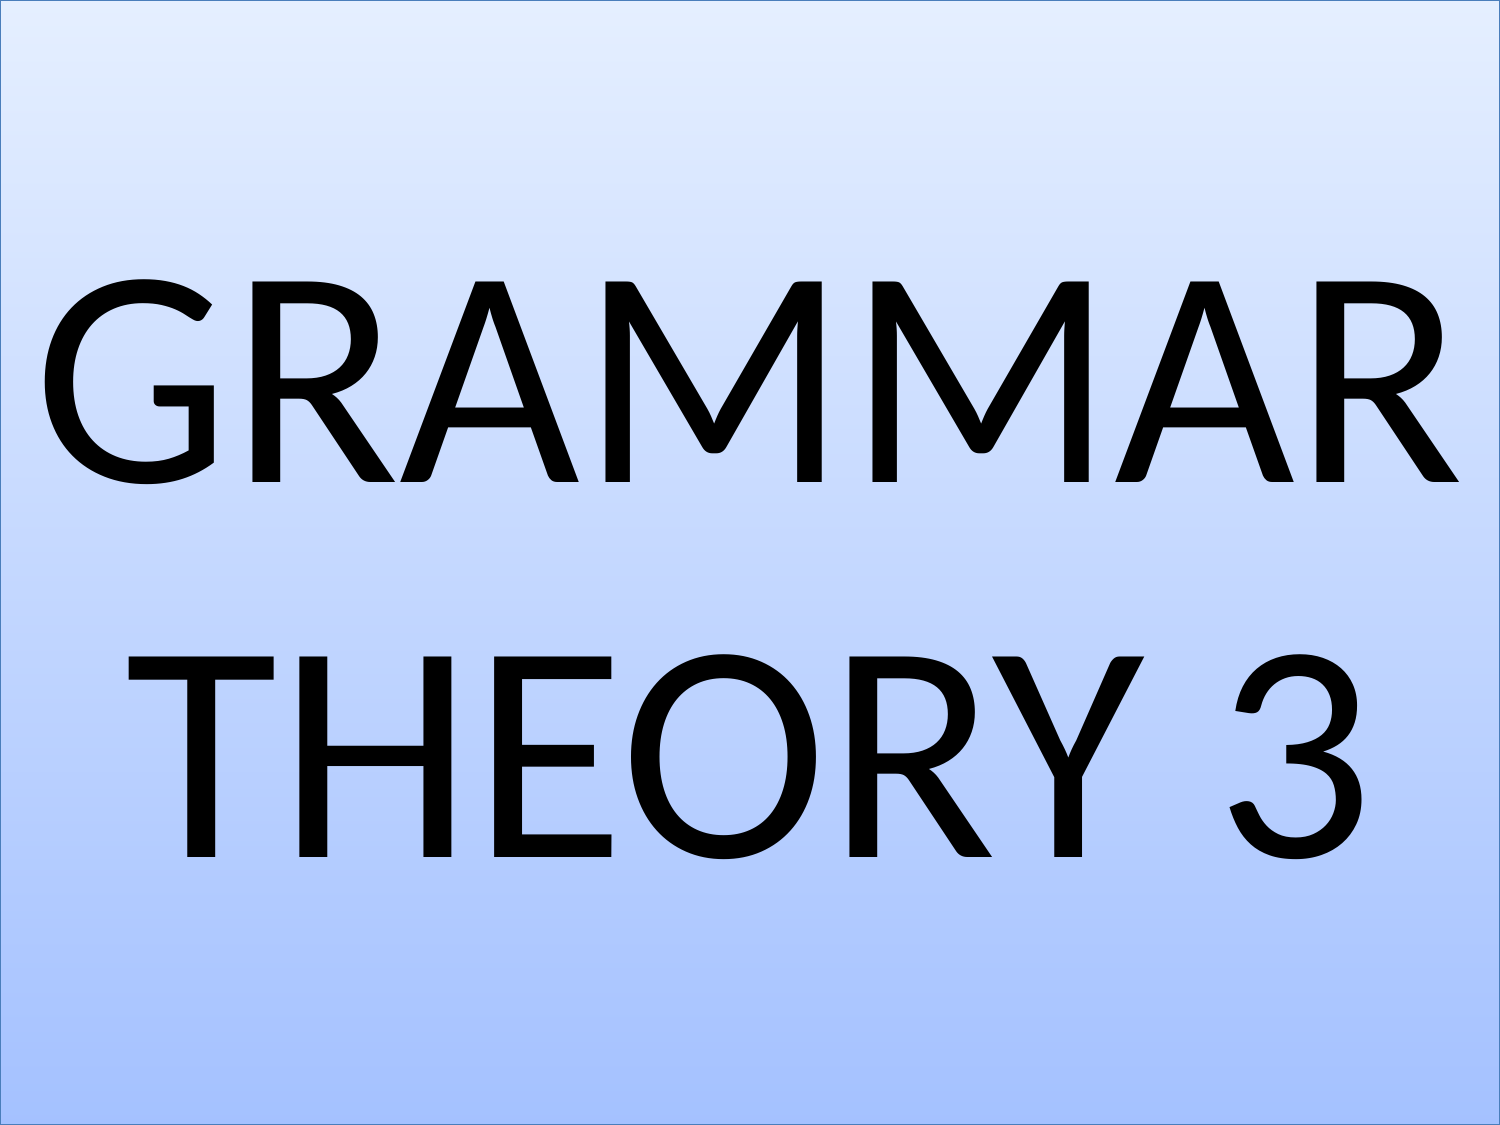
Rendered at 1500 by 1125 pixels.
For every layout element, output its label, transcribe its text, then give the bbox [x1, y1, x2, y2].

subtitle GRAMMAR THEORY 3 [0, 0, 1500, 1125]
